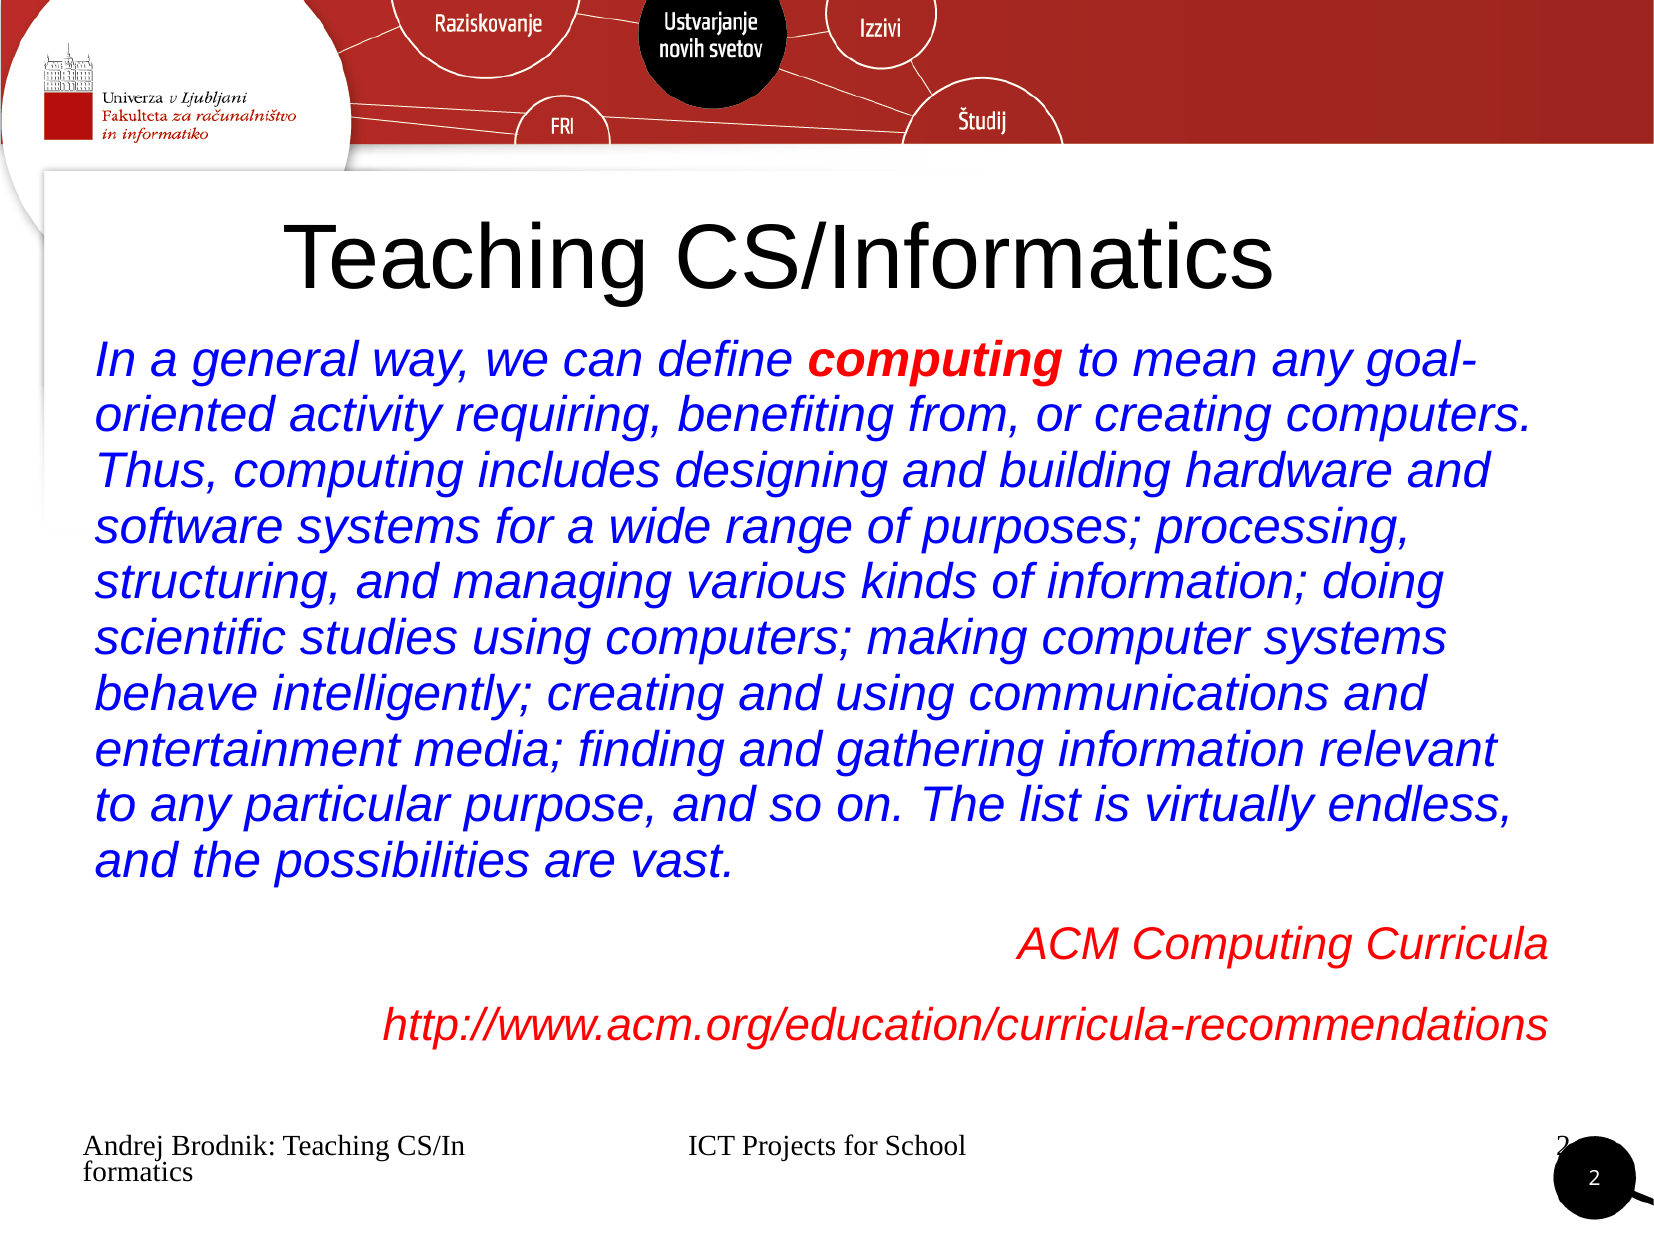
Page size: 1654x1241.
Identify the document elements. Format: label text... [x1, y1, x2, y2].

list In a general way, we can define computing to mean any goal-oriented activity requiring, benefiting from, or creating computers. Thus, computing includes designing and building hardware and software systems for a wide range of purposes; processing, structuring, and managing various kinds of information; doing scientific studies using computers; making computer systems behave intelligently; creating and using communications and entertainment media; finding and gathering information relevant to any particular purpose, and so on. The list is virtually endless, and the possibilities are vast. ACM Computing Curricula http://www.acm.org/education/curricula-recommendations [94, 330, 1550, 969]
text_box <številka> [1553, 1145, 1636, 1212]
picture [0, 0, 1654, 1241]
title Teaching CS/Informatics [35, 153, 1524, 361]
